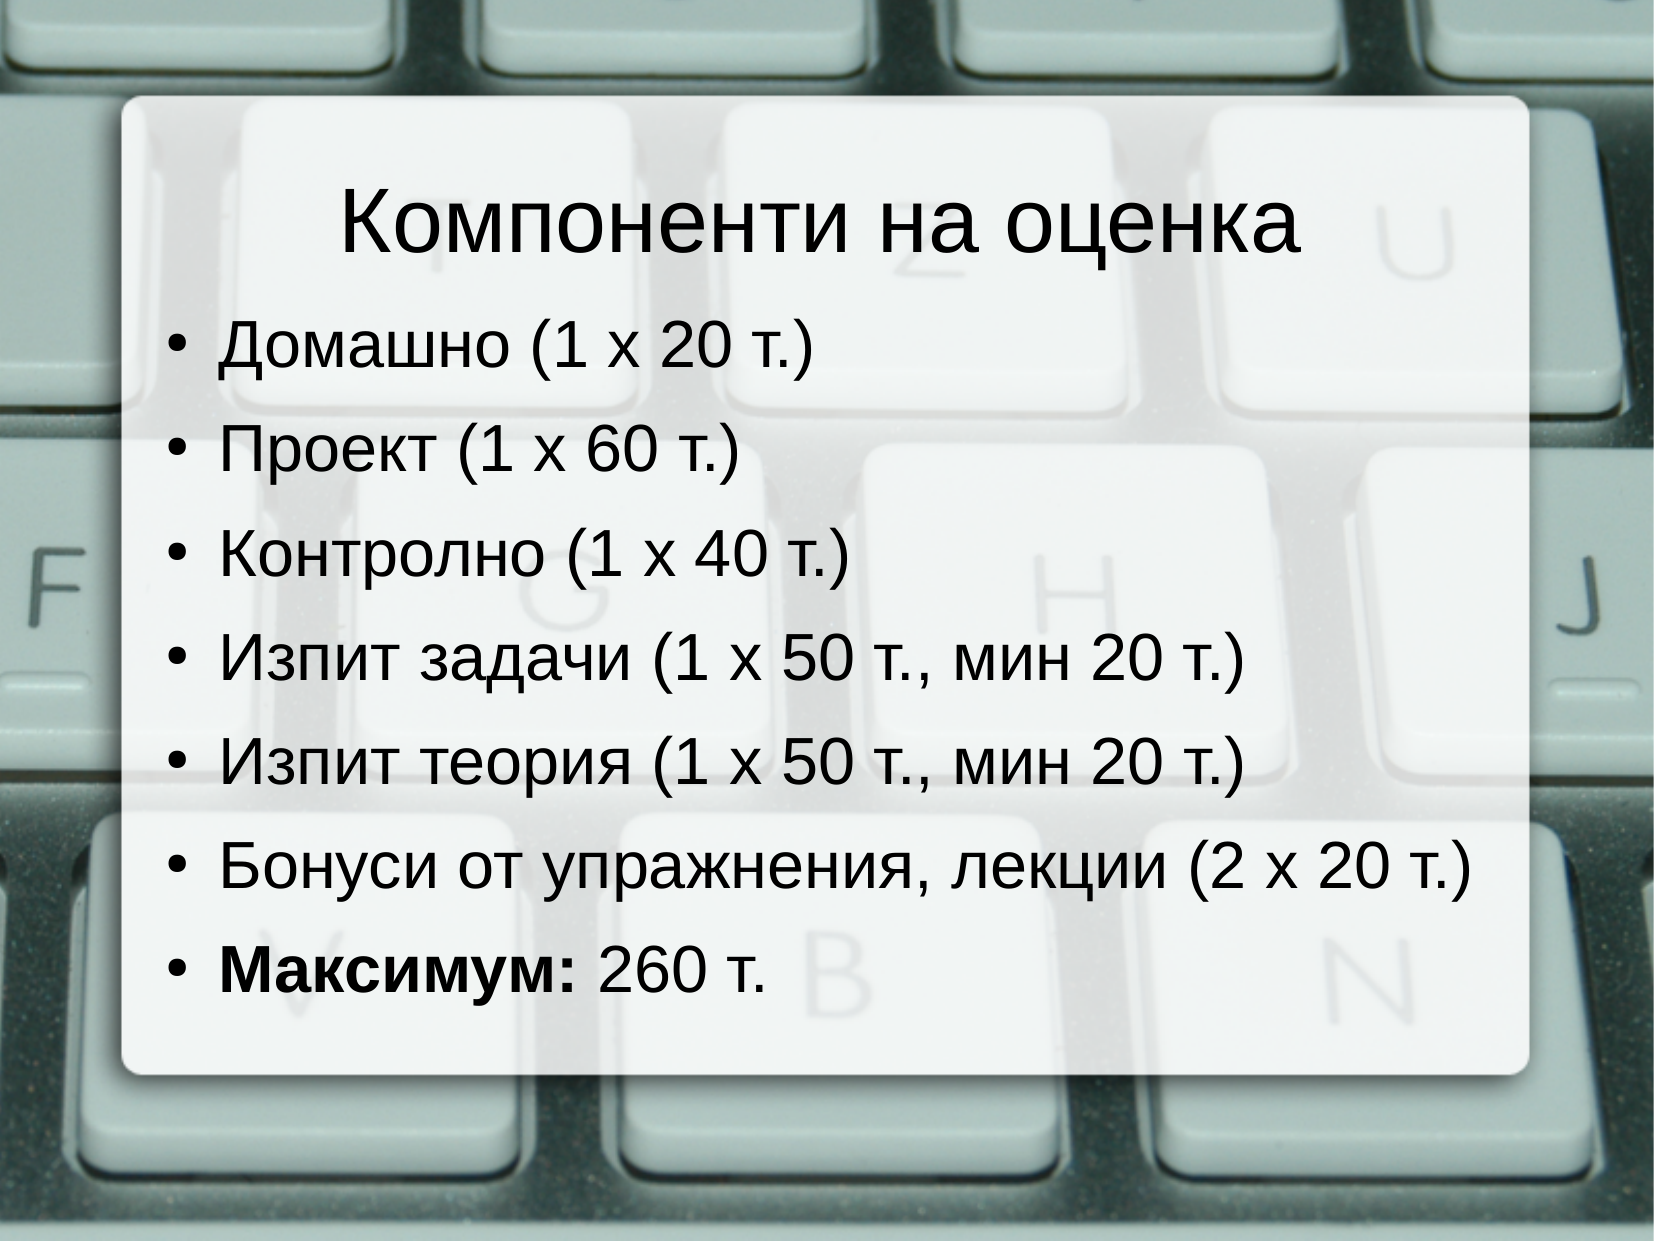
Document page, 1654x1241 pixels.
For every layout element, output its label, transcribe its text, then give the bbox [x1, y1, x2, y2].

picture [0, 0, 1654, 1241]
title Компоненти на оценка [135, 117, 1506, 325]
list Домашно (1 x 20 т.) Проект (1 x 60 т.) Контролно (1 x 40 т.) Изпит задачи (1 x 50 т., мин 20 т.) Изпит теория (1 x 50 т., мин 20 т.) Бонуси от упражнения, лекции (2 x 20 т.) Максимум: 260 т. [147, 325, 1506, 1027]
